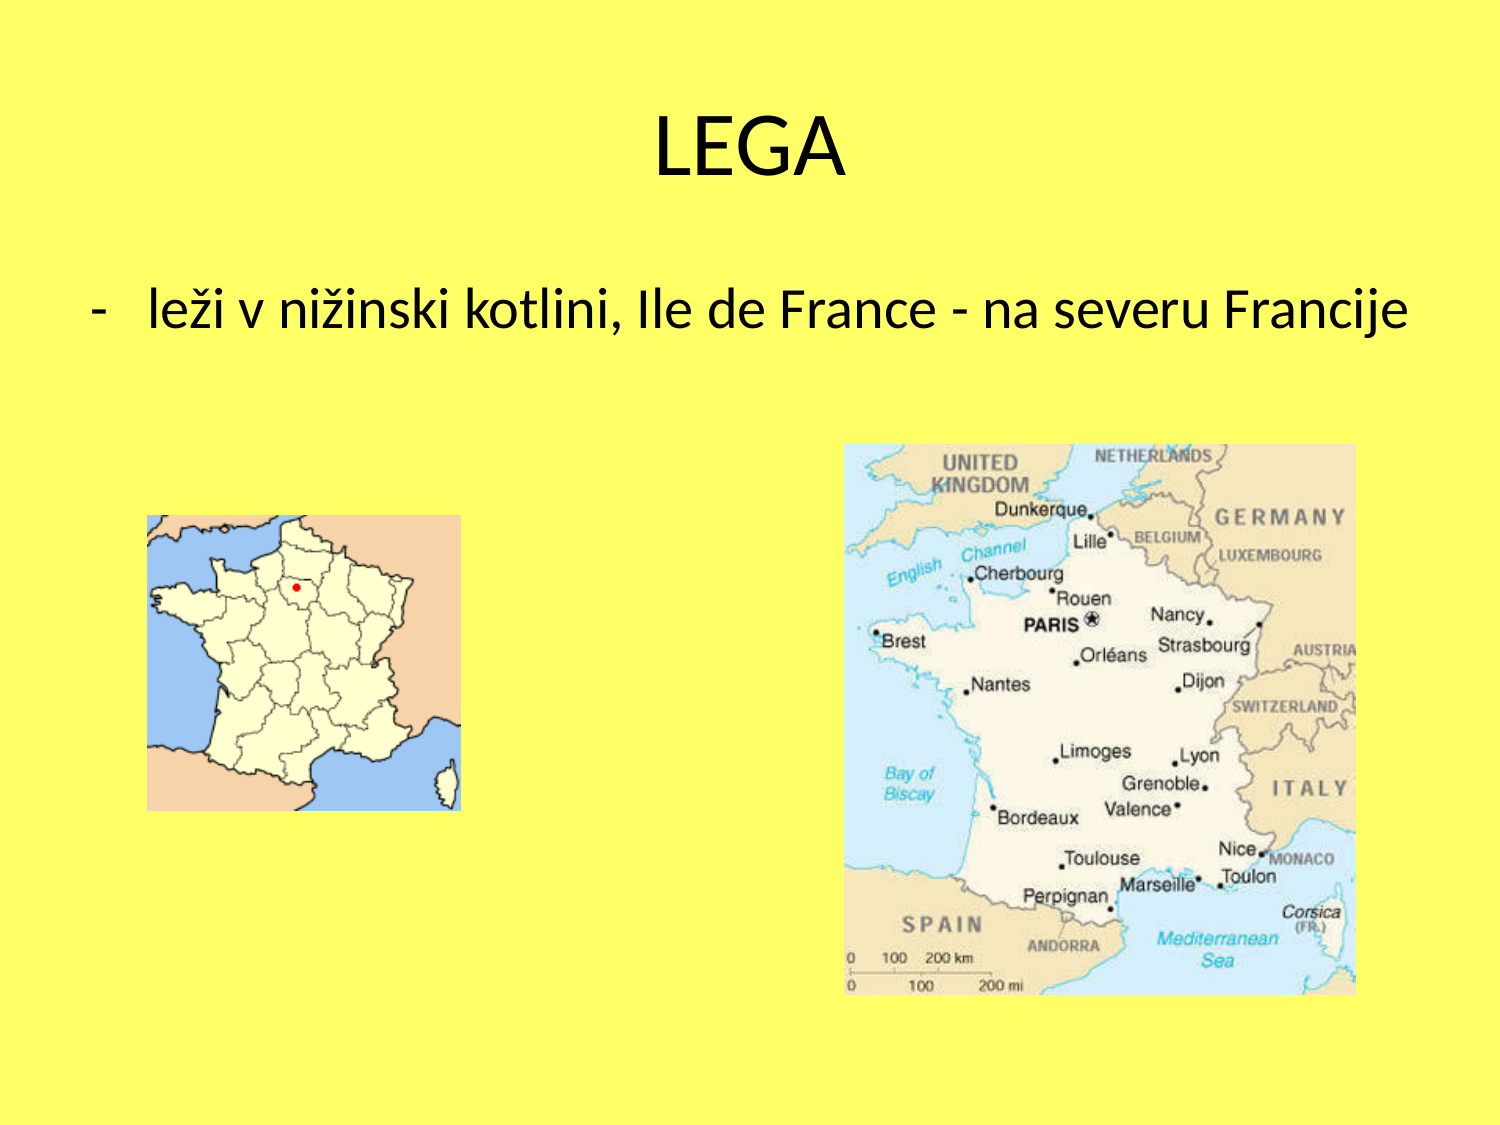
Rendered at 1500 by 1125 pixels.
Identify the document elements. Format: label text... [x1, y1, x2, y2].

title LEGA [75, 45, 1425, 233]
picture [147, 515, 461, 811]
picture [844, 444, 1356, 995]
list - leži v nižinski kotlini, Ile de France - na severu Francije [75, 262, 1471, 1005]
